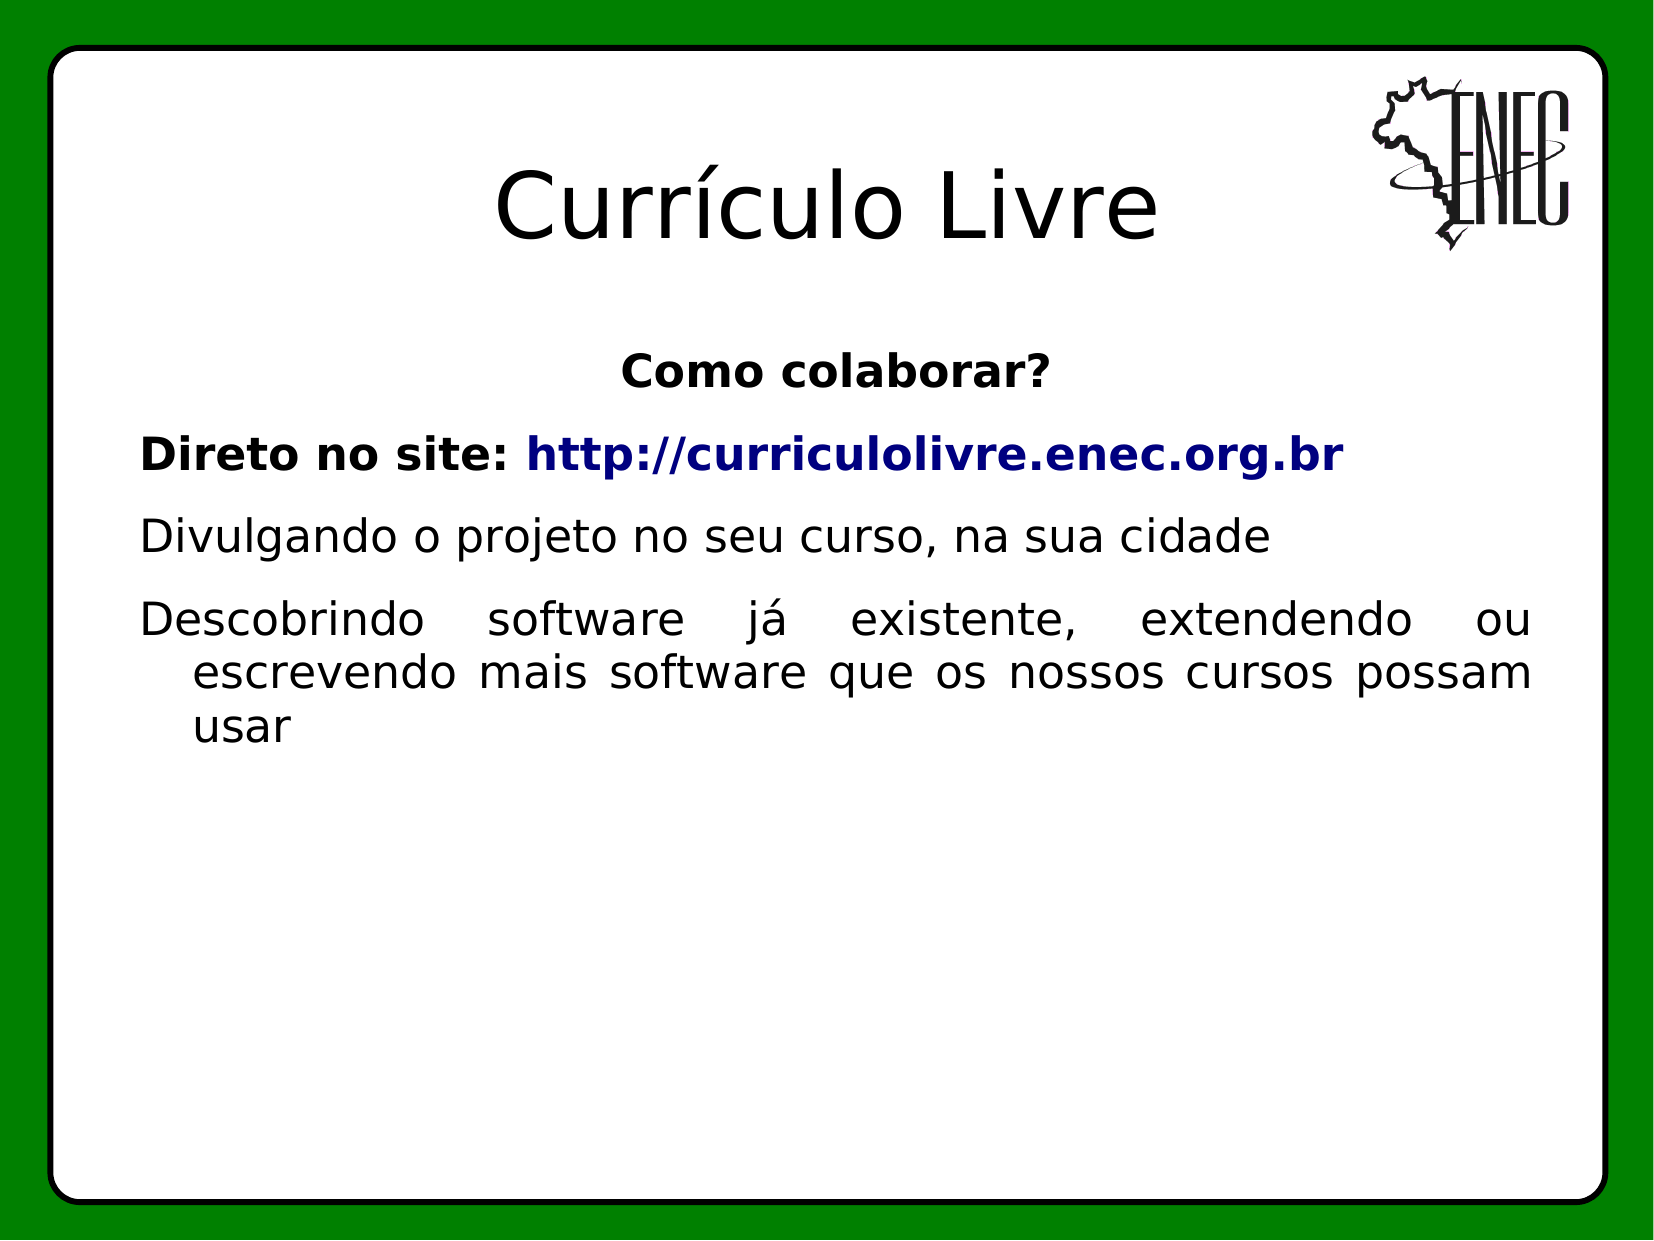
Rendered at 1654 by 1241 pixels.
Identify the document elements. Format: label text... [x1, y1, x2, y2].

list Como colaborar? Direto no site: http://curriculolivre.enec.org.br Divulgando o projeto no seu curso, na sua cidade Descobrindo software já existente, extendendo ou escrevendo mais software que os nossos cursos possam usar [121, 344, 1534, 1127]
picture [1367, 71, 1574, 273]
title Currículo Livre [121, 102, 1534, 311]
